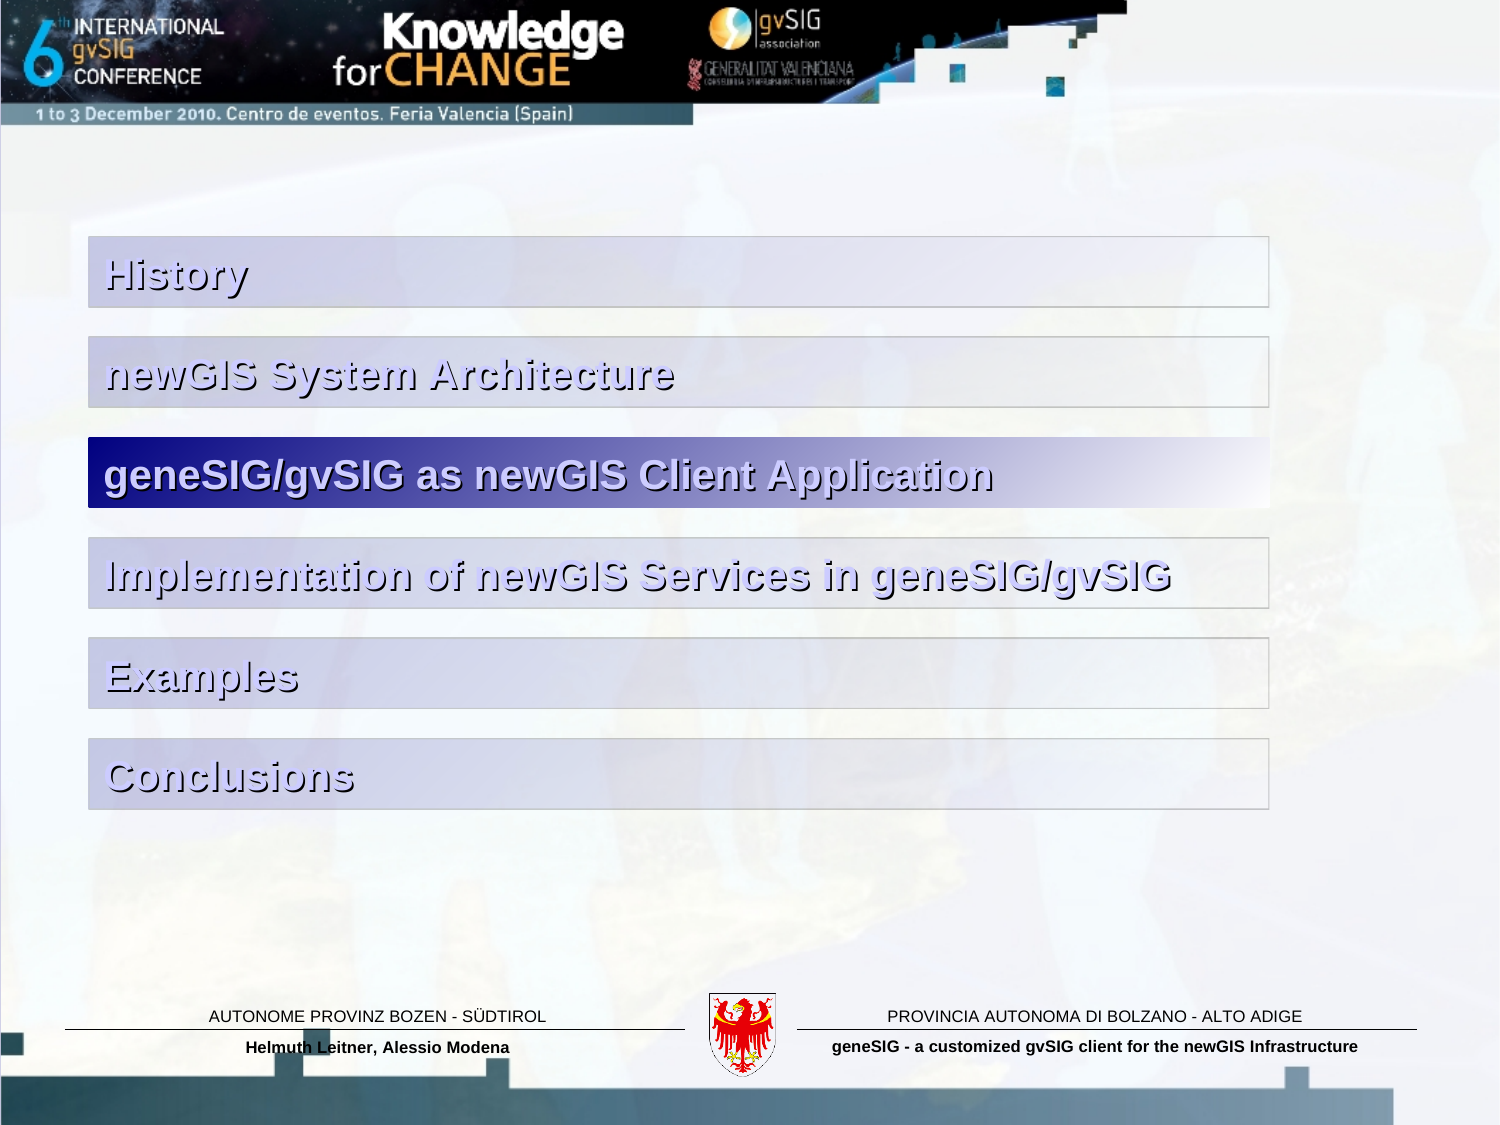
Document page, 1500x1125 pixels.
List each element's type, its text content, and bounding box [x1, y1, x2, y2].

picture [0, 0, 1500, 1125]
text_box Examples [88, 637, 1270, 709]
text_box newGIS System Architecture [88, 336, 1270, 408]
text_box History [88, 236, 1270, 308]
text_box geneSIG/gvSIG as newGIS Client Application [88, 437, 1270, 508]
text_box Implementation of newGIS Services in geneSIG/gvSIG [88, 537, 1270, 609]
text_box Conclusions [88, 738, 1270, 810]
